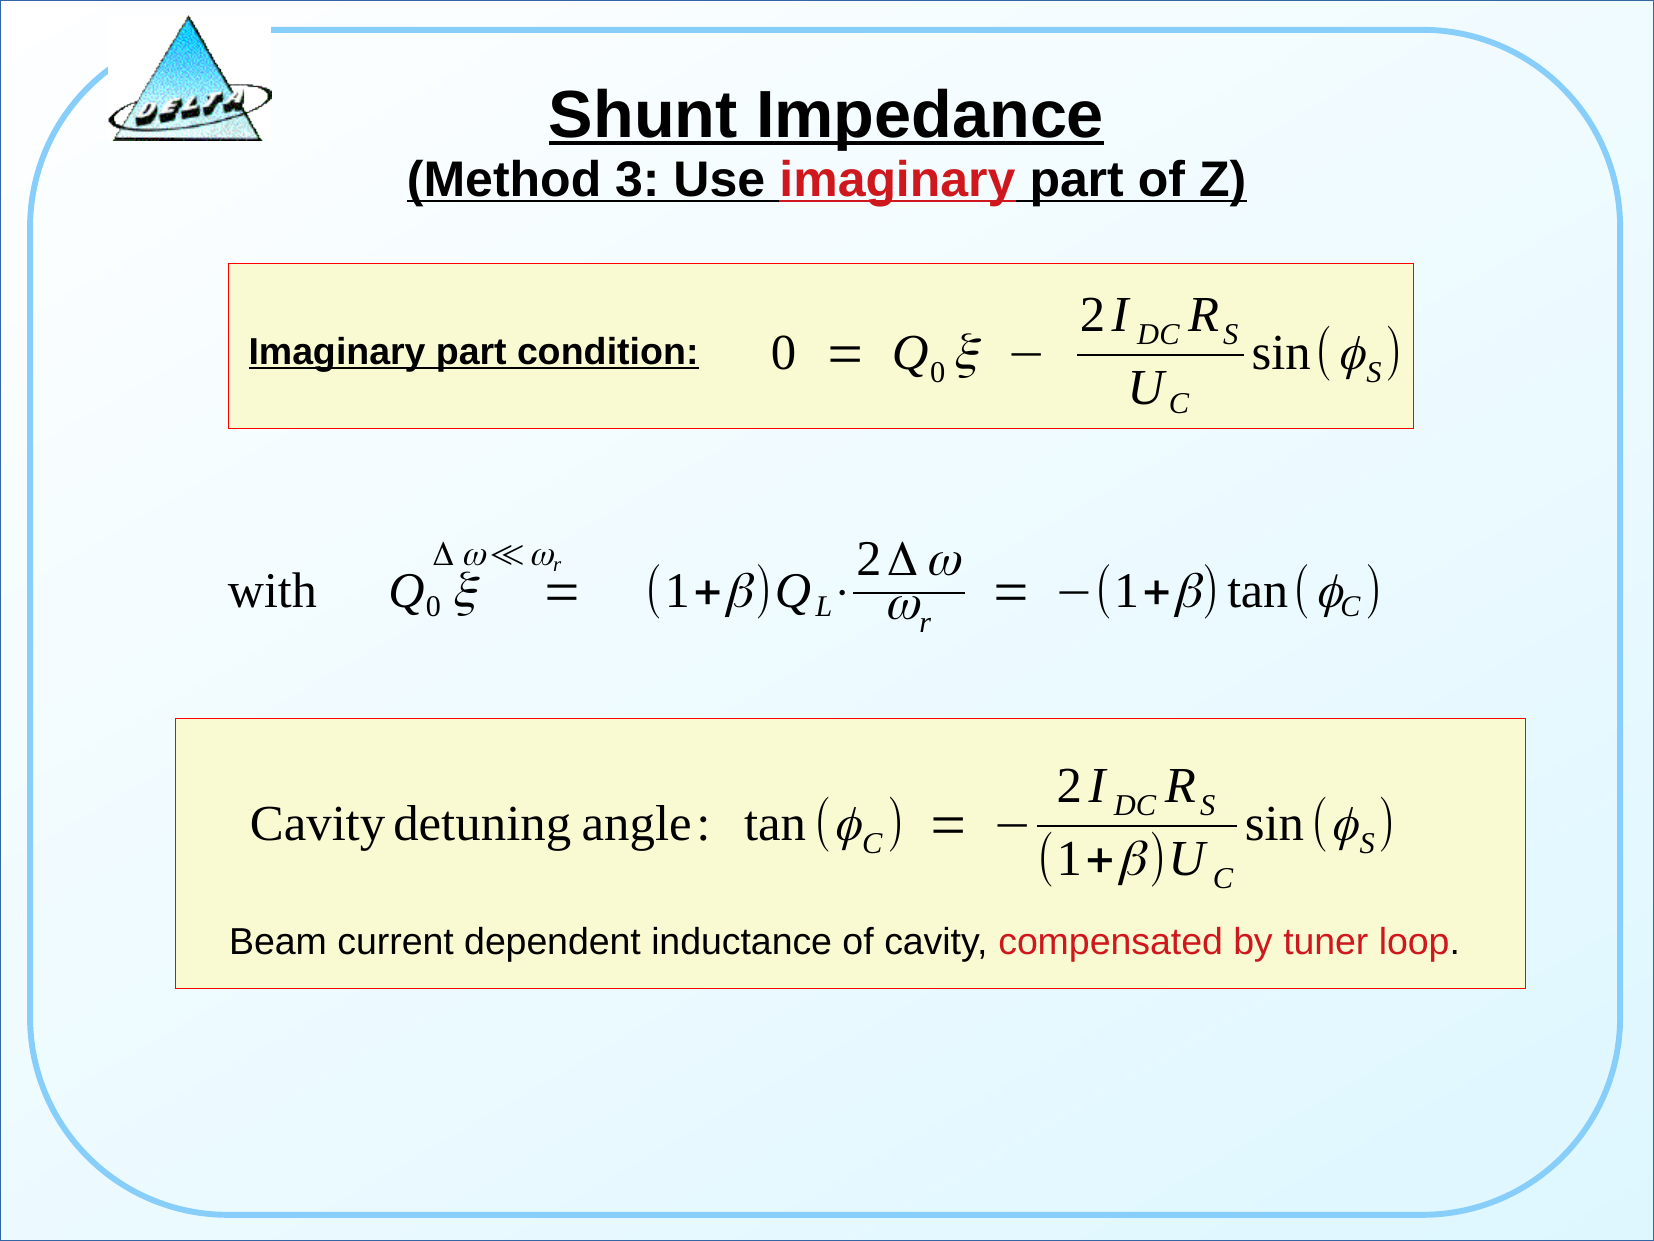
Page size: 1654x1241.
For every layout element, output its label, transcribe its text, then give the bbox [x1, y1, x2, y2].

chart [212, 531, 1396, 639]
chart [237, 758, 1410, 895]
text_box [0, 0, 1654, 1241]
text_box Shunt Impedance (Method 3: Use imaginary part of Z) [392, 69, 1262, 215]
chart [758, 287, 1416, 422]
text_box Beam current dependent inductance of cavity, compensated by tuner loop. [214, 912, 1475, 970]
text_box Imaginary part condition: [233, 323, 714, 381]
picture [107, 14, 272, 141]
